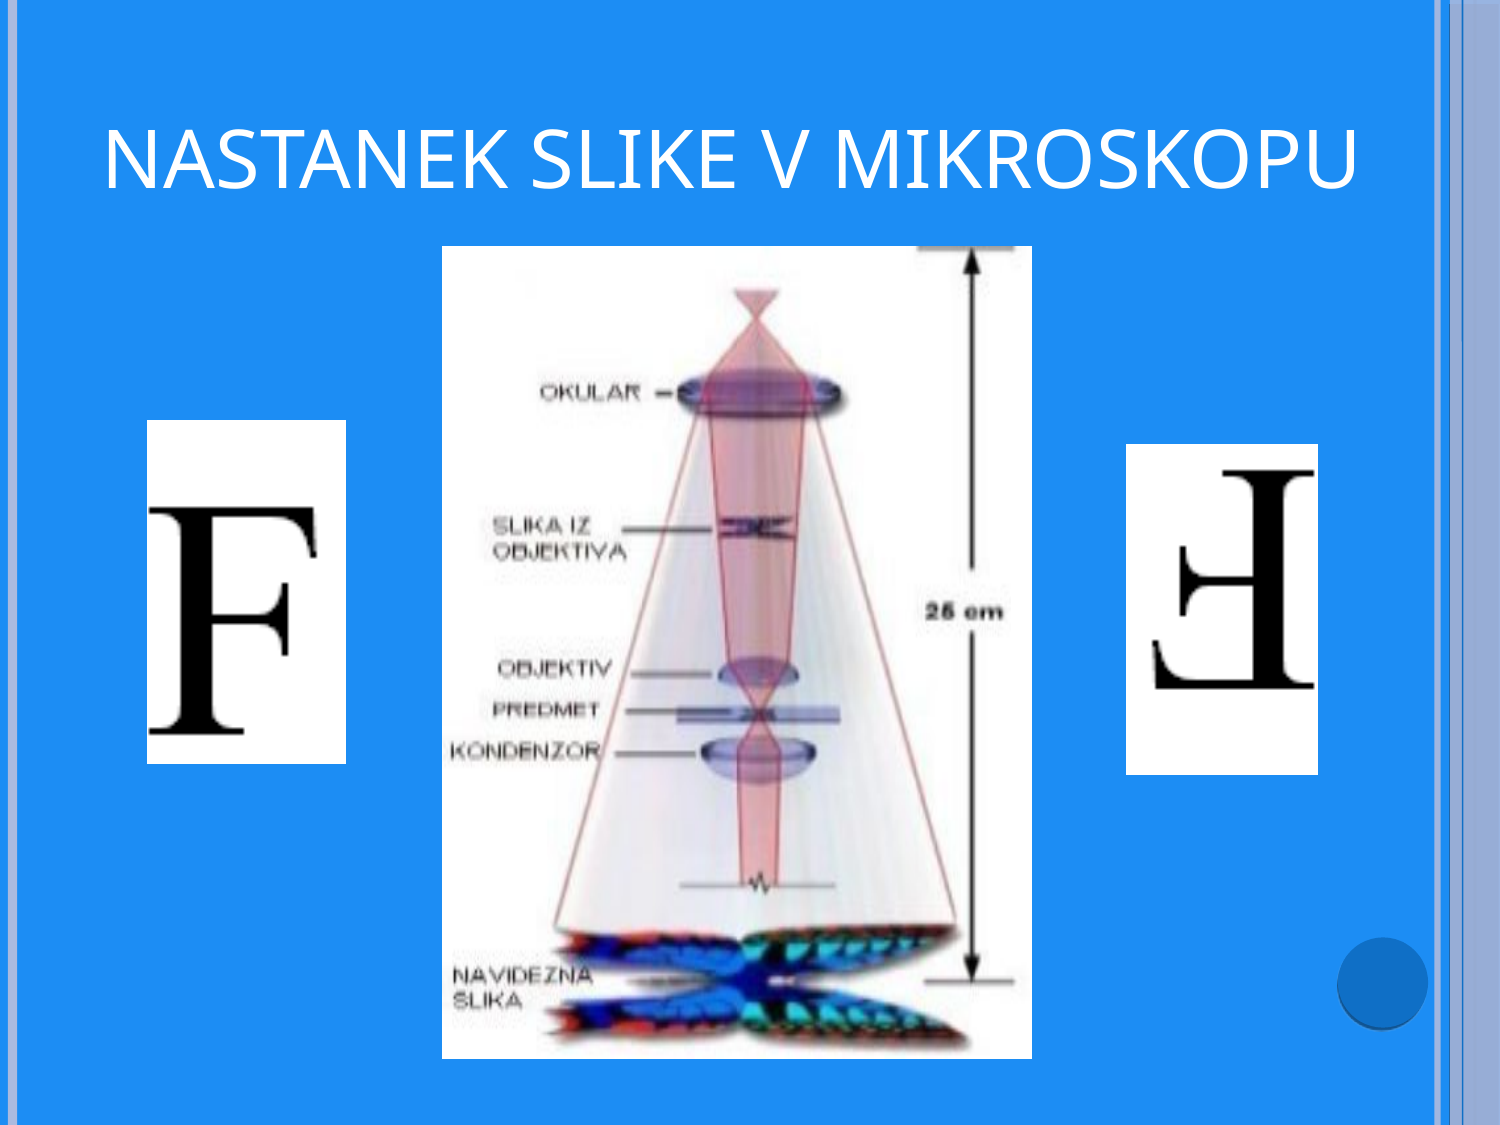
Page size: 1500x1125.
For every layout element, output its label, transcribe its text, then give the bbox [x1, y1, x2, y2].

picture [147, 420, 346, 764]
picture [1126, 444, 1318, 775]
title NASTANEK SLIKE V MIKROSKOPU [23, 35, 1441, 213]
picture [442, 246, 1032, 1059]
